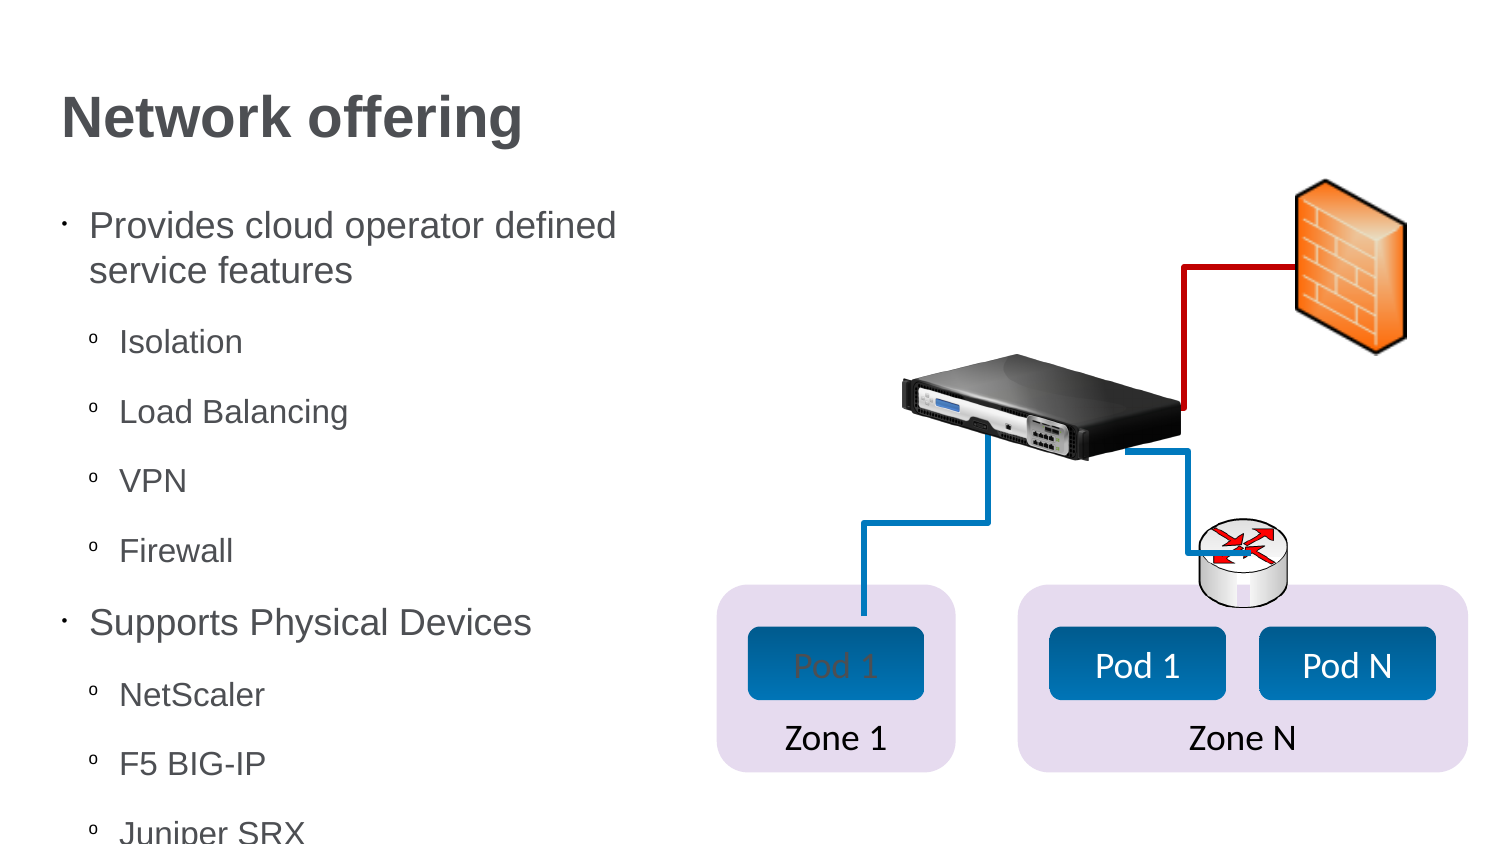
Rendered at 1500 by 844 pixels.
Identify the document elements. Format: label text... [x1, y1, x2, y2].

text_box Zone N [1017, 584, 1469, 773]
text_box Zone 1 [716, 584, 956, 773]
list Provides cloud operator defined service features Isolation Load Balancing VPN Firewall Supports Physical Devices NetScaler F5 BIG-IP Juniper SRX [46, 193, 752, 767]
picture [1198, 518, 1288, 608]
text_box Pod 1 [1049, 626, 1227, 701]
picture [902, 354, 1181, 461]
title Network offering [46, 71, 1447, 135]
text_box Pod N [1259, 626, 1436, 701]
picture [1295, 178, 1407, 356]
text_box Pod 1 [747, 626, 925, 701]
